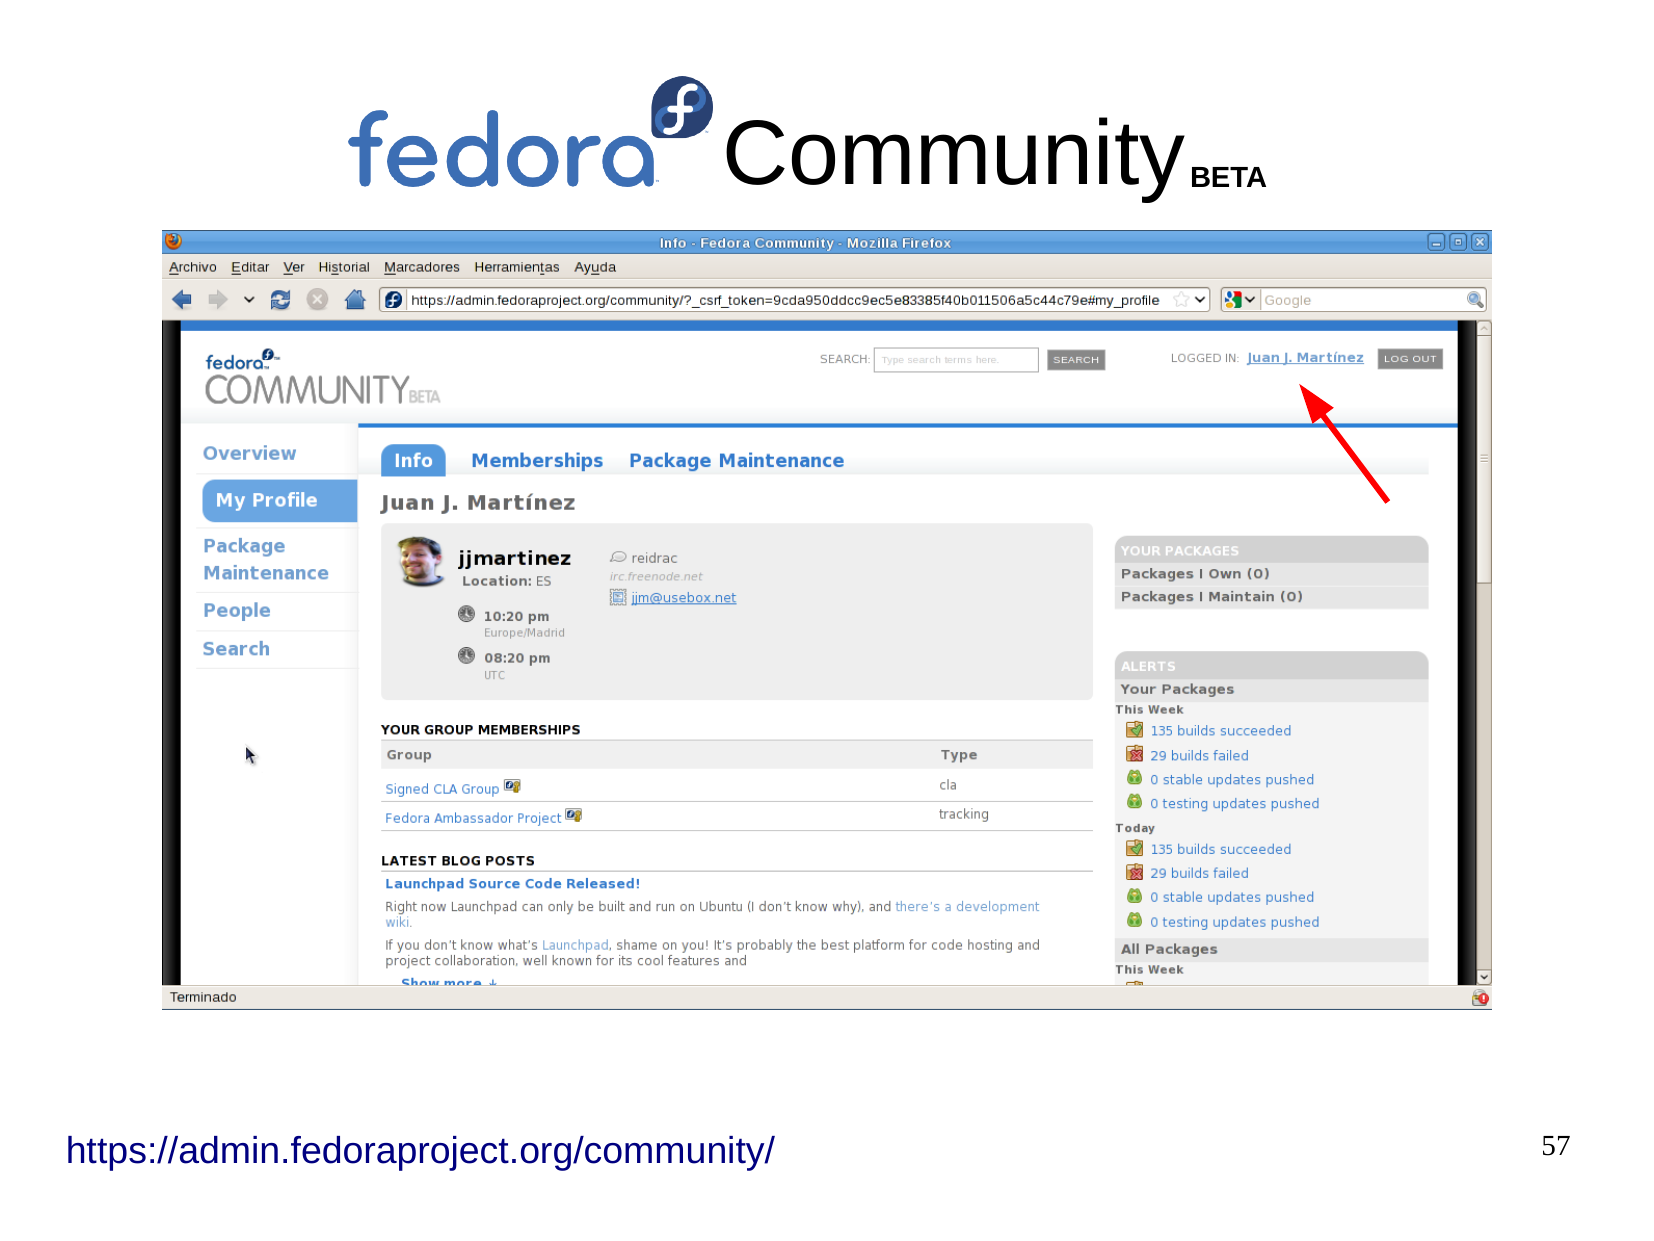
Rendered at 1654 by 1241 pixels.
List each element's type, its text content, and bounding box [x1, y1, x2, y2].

picture [348, 76, 713, 187]
title Community [82, 56, 1571, 250]
text_box BETA [1175, 153, 1283, 554]
text_box https://admin.fedoraproject.org/community/ [51, 1122, 916, 1180]
picture [162, 250, 1492, 1010]
